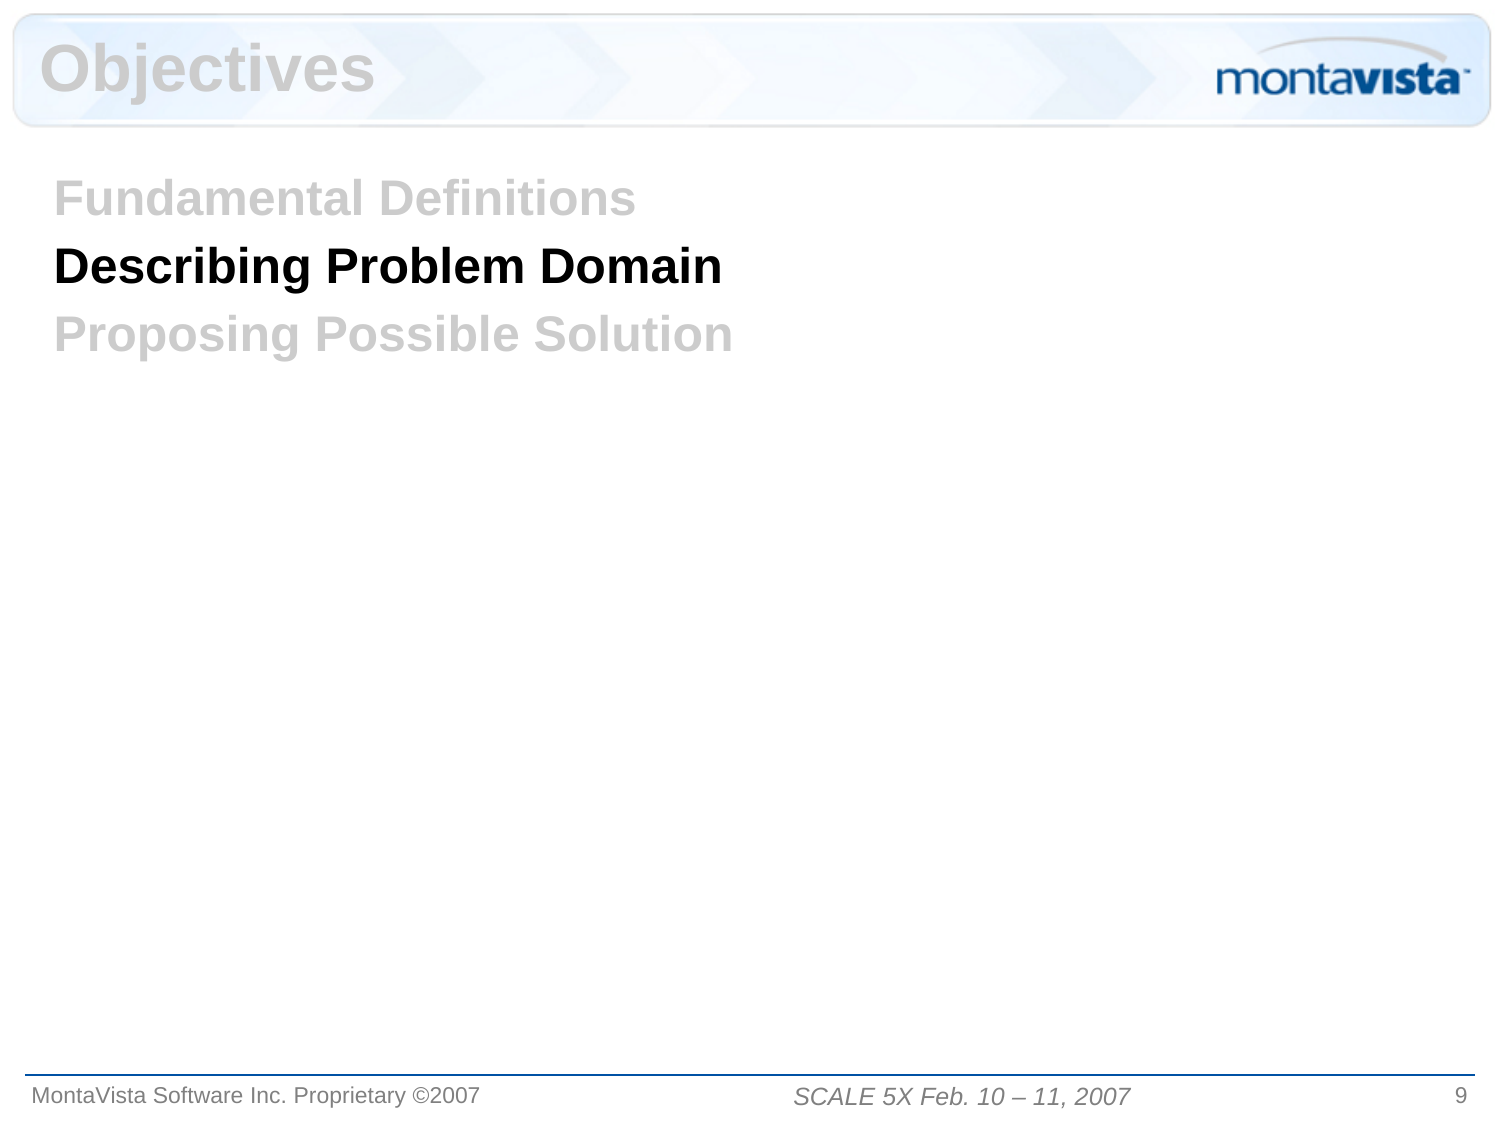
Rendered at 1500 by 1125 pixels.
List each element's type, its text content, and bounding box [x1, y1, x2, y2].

title Objectives [24, 12, 1200, 126]
list Fundamental Definitions Describing Problem Domain Proposing Possible Solution [24, 162, 1476, 1038]
